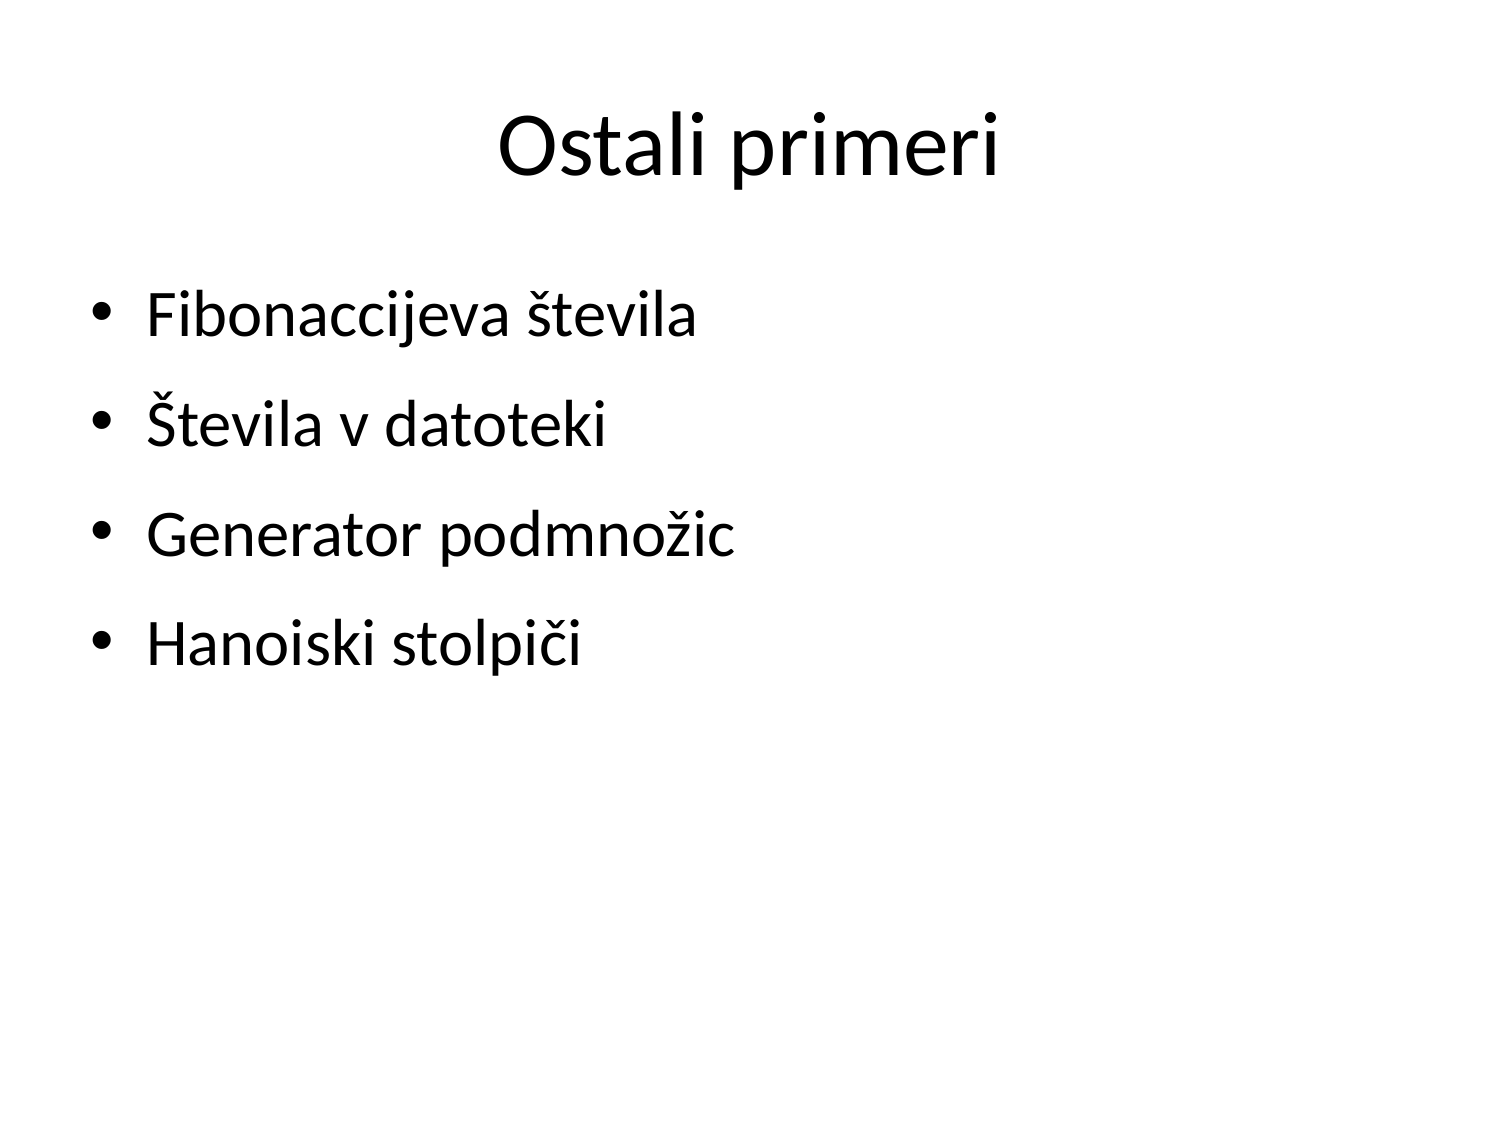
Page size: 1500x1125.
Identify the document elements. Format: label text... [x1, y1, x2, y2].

list Fibonaccijeva števila Števila v datoteki Generator podmnožic Hanoiski stolpiči [75, 262, 1425, 1005]
title Ostali primeri [75, 45, 1425, 233]
